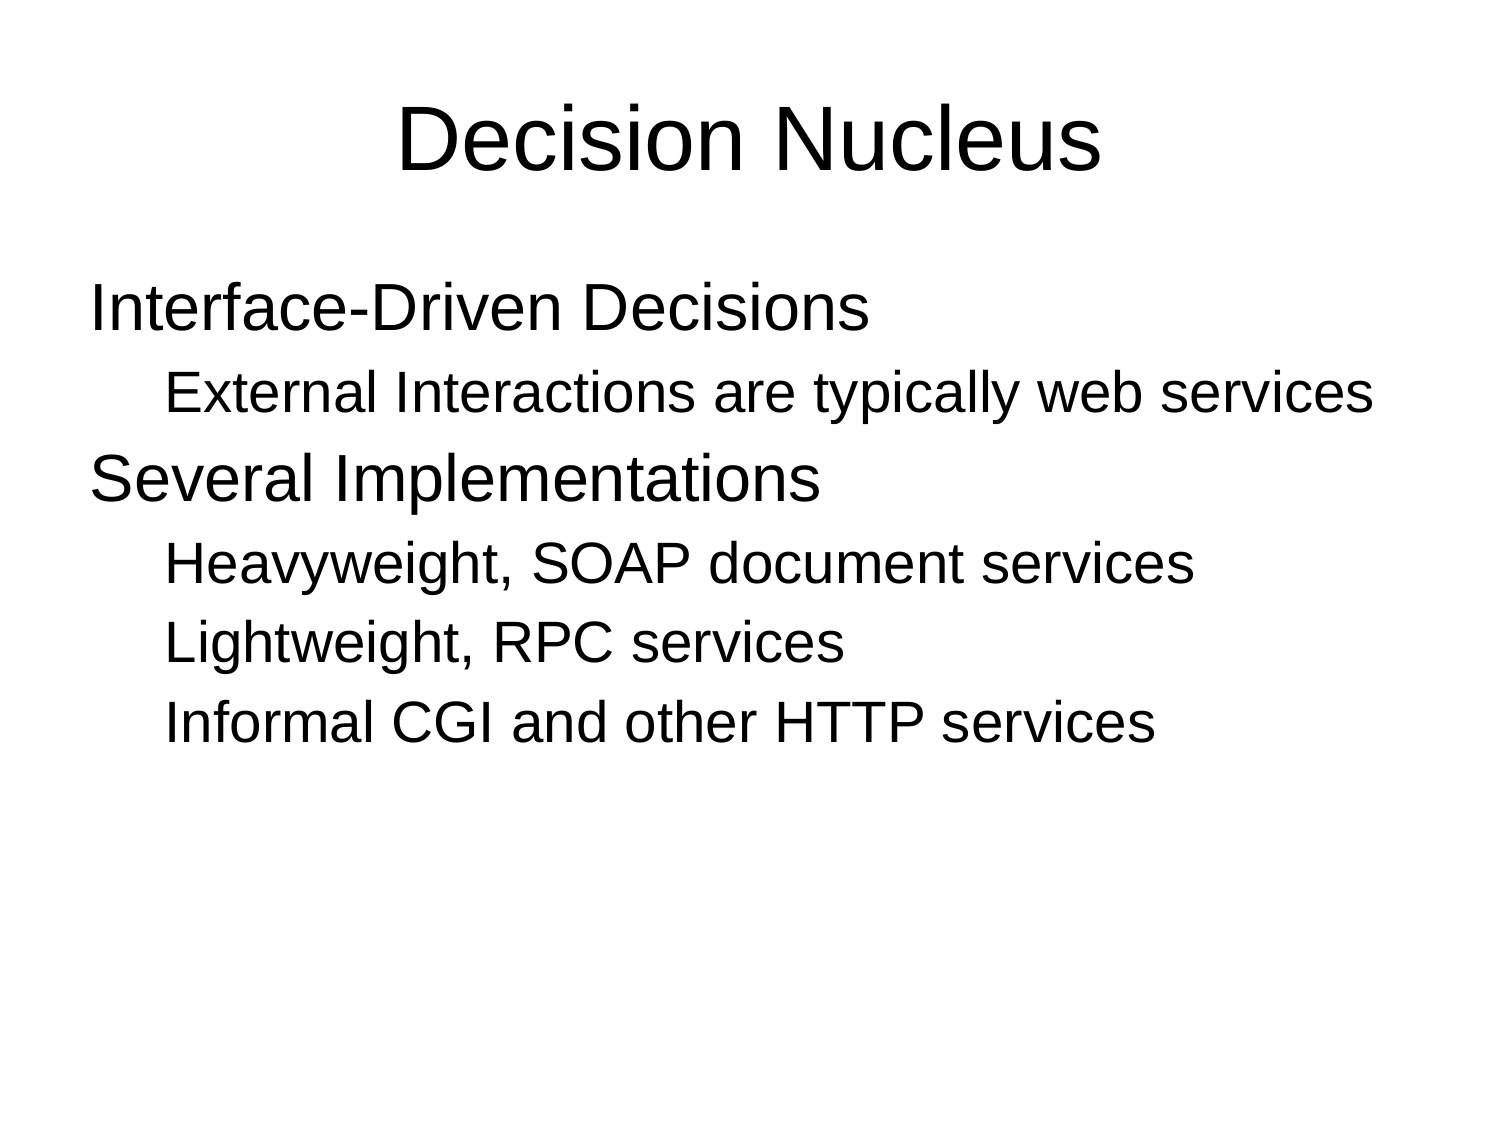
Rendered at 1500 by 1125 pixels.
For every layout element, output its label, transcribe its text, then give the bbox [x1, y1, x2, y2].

title Decision Nucleus [75, 45, 1426, 233]
list Interface-Driven Decisions External Interactions are typically web services Several Implementations Heavyweight, SOAP document services Lightweight, RPC services Informal CGI and other HTTP services [75, 262, 1426, 1006]
